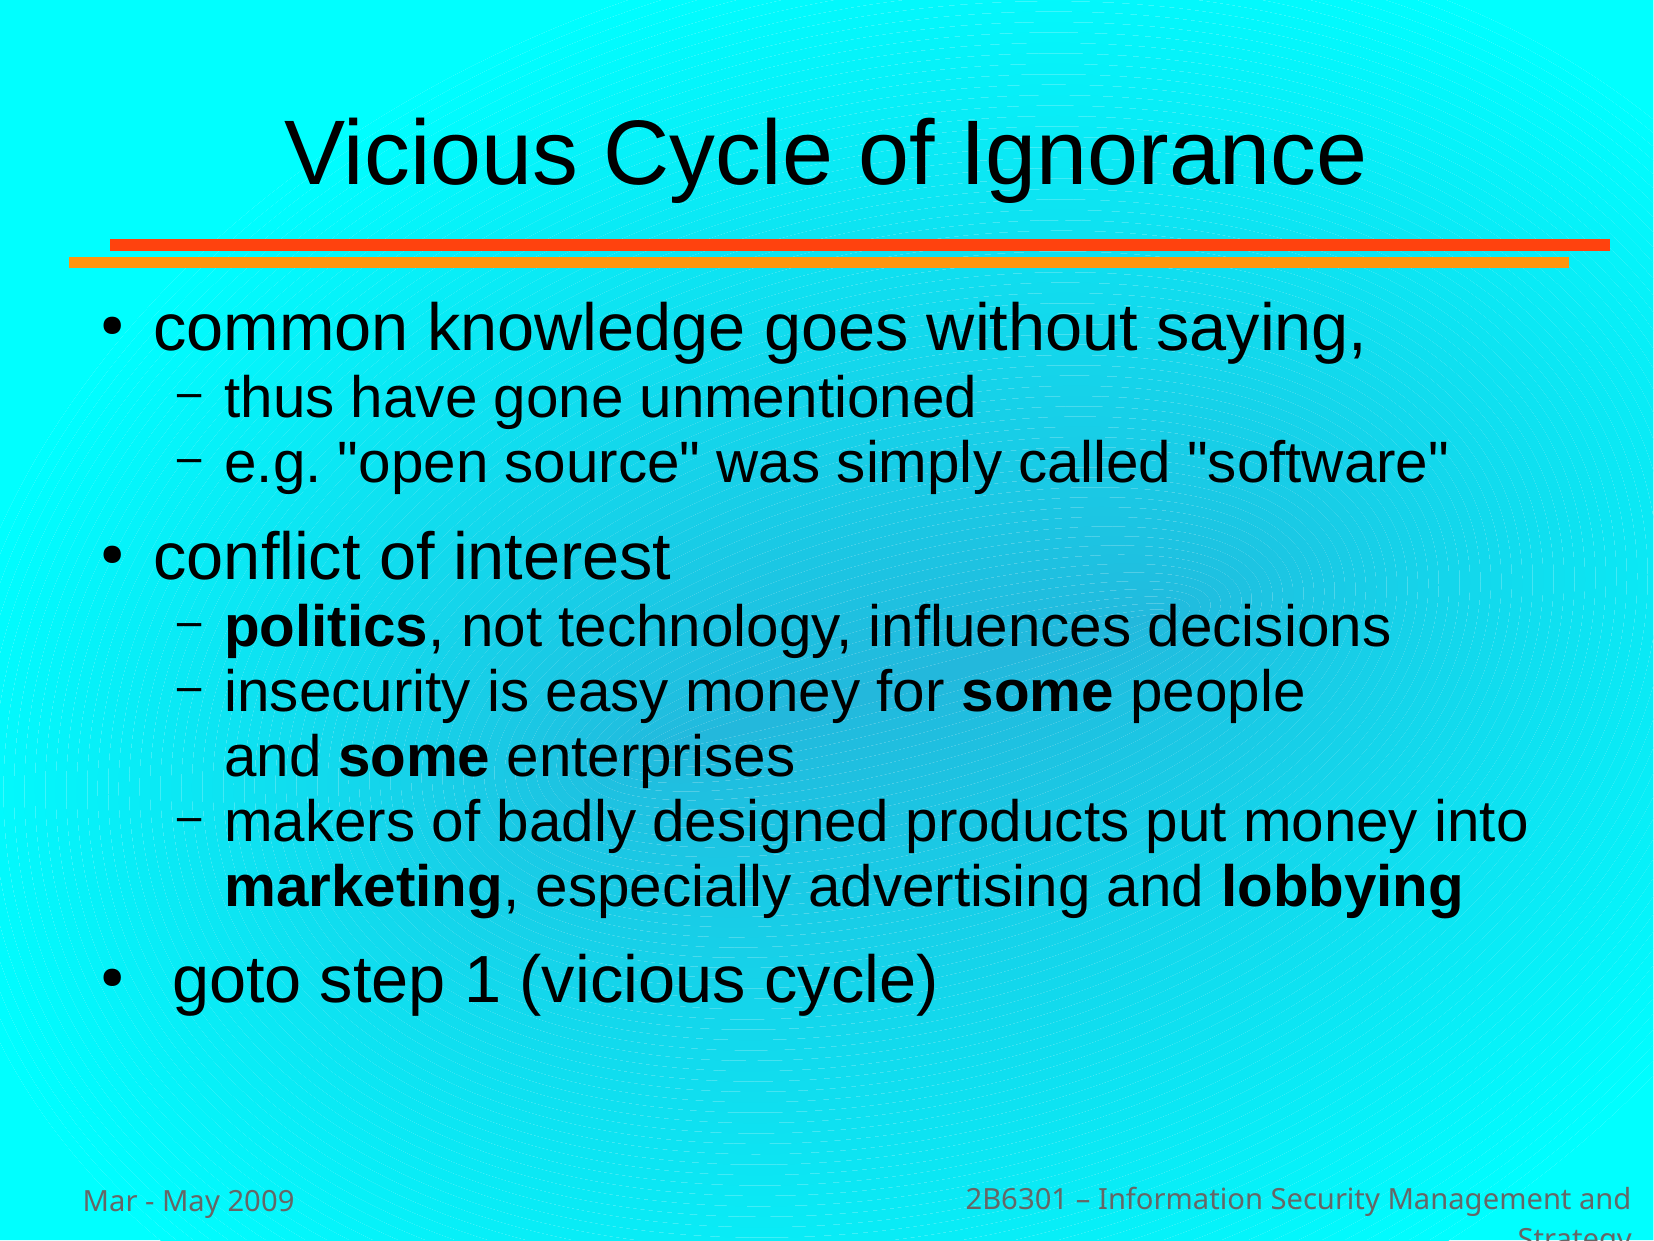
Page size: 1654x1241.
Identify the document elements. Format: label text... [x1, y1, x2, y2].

list common knowledge goes without saying, thus have gone unmentioned e.g. "open source" was simply called "software" conflict of interest politics, not technology, influences decisions insecurity is easy money for some people and some enterprises makers of badly designed products put money into marketing, especially advertising and lobbying goto step 1 (vicious cycle) [82, 290, 1571, 1106]
title Vicious Cycle of Ignorance [82, 49, 1571, 257]
